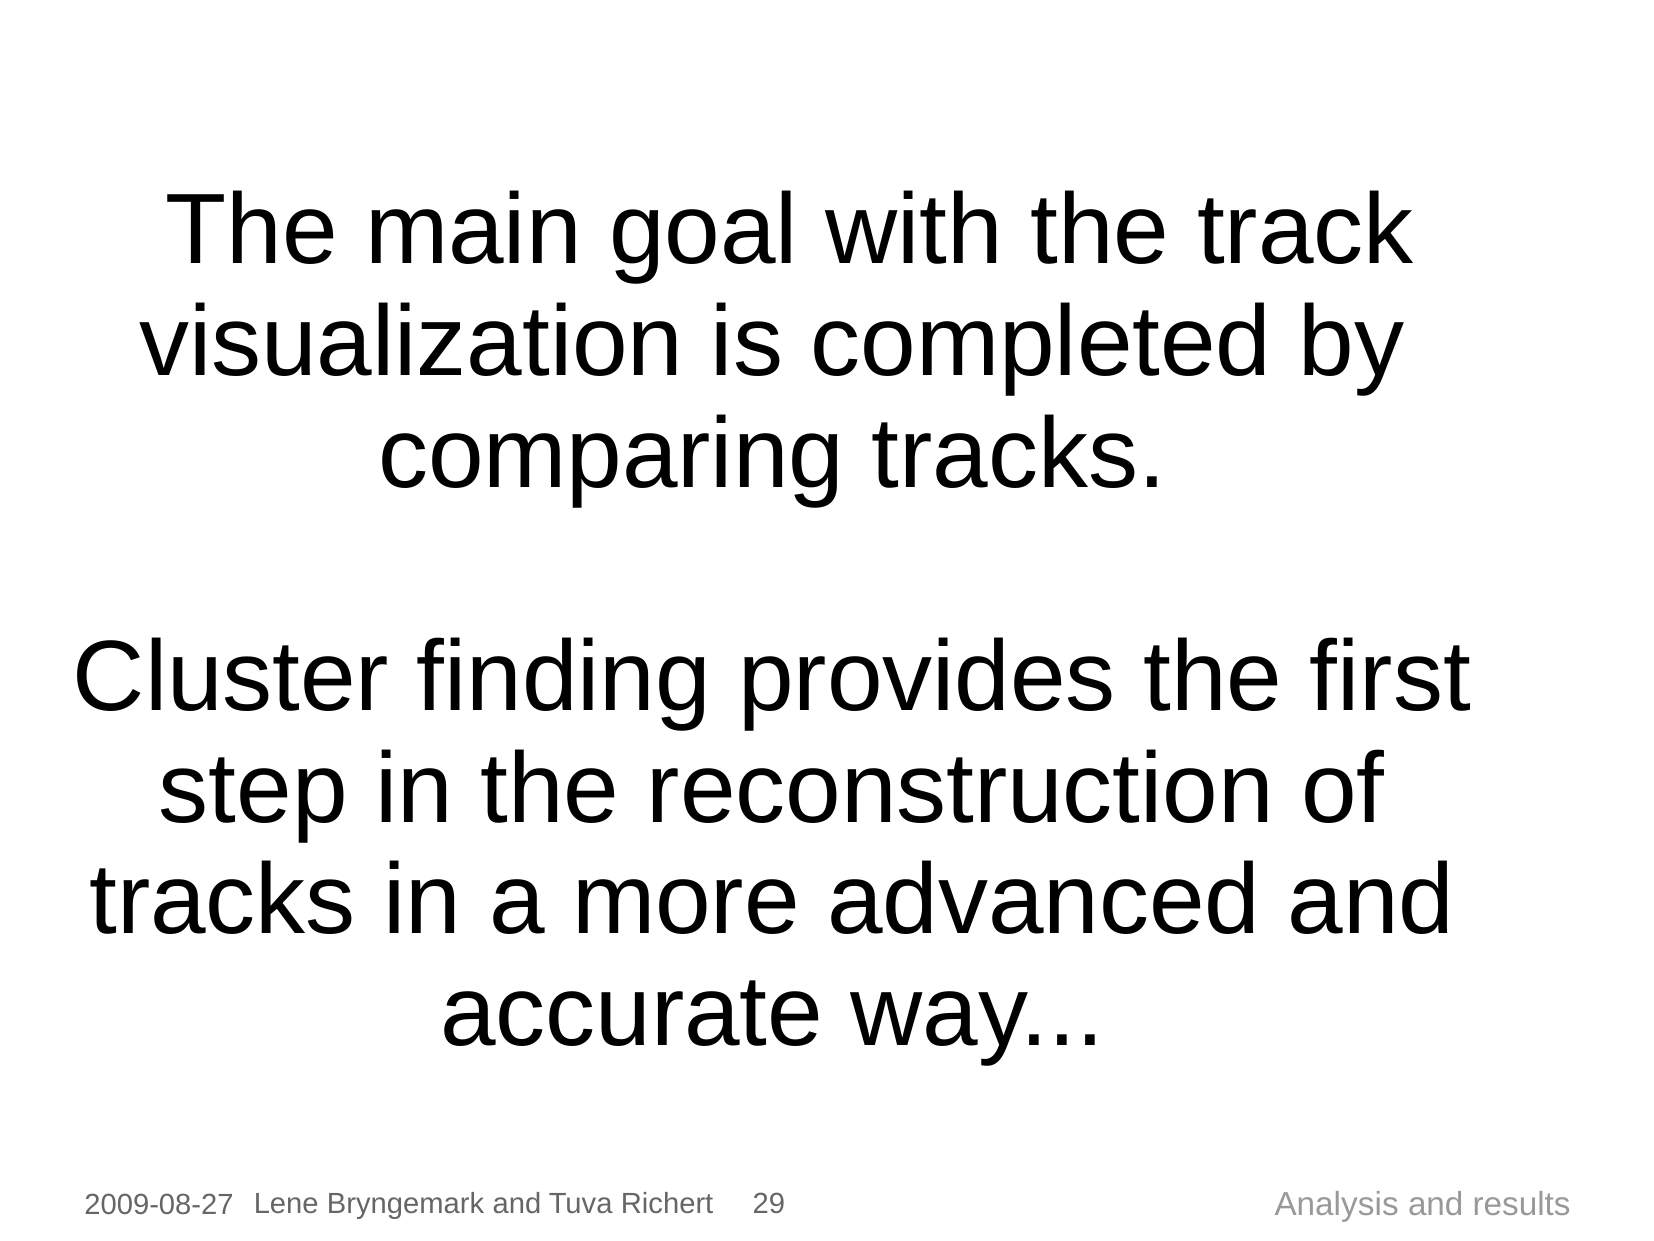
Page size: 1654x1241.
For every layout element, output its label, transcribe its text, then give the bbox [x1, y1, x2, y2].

title Analysis and results [83, 1177, 1572, 1232]
text_box The main goal with the track visualization is completed by comparing tracks. Cluster finding provides the first step in the reconstruction of tracks in a more advanced and accurate way... [58, 165, 1596, 1075]
